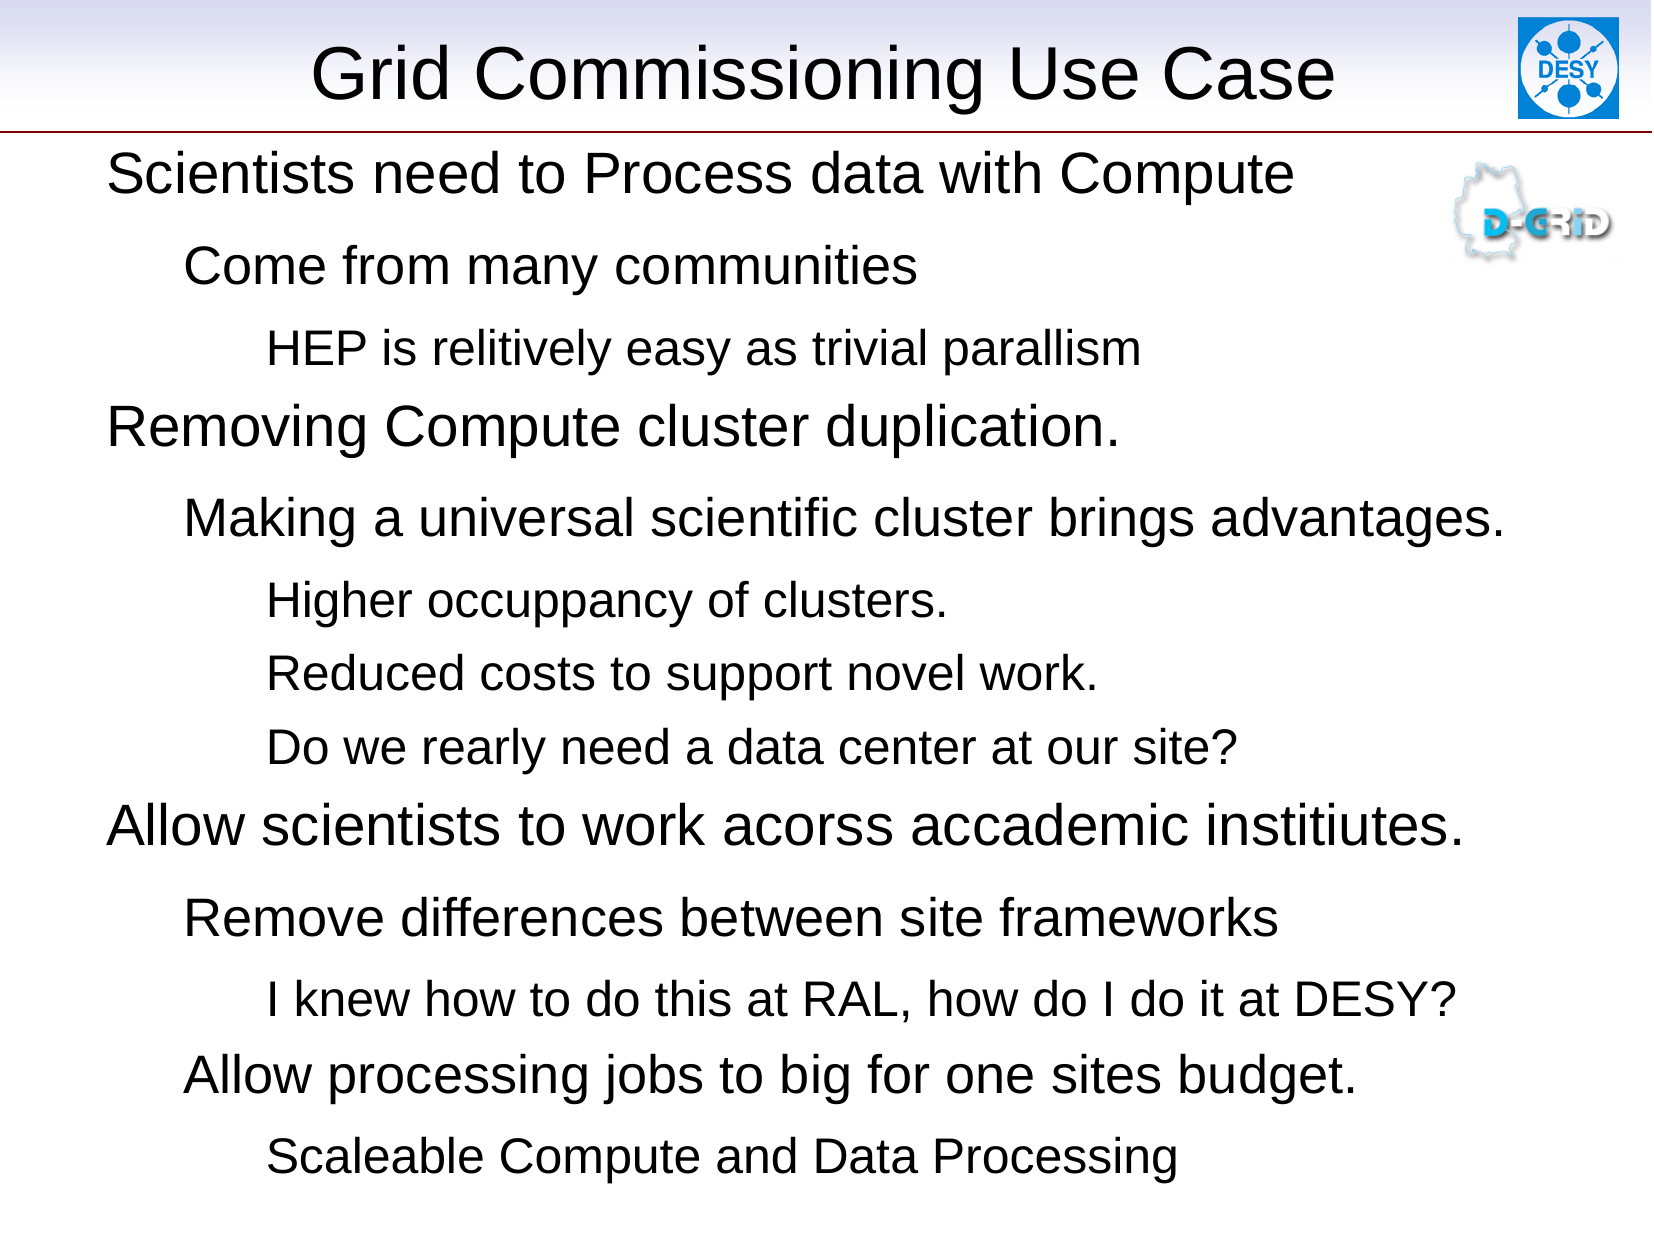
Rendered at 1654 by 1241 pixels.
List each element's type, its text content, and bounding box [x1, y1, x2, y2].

title Grid Commissioning Use Case [82, 7, 1565, 141]
picture [1577, 147, 1646, 266]
picture [1565, 17, 1619, 119]
list Scientists need to Process data with Compute Come from many communities HEP is relitively easy as trivial parallism Removing Compute cluster duplication. Making a universal scientific cluster brings advantages. Higher occuppancy of clusters. Reduced costs to support novel work. Do we rearly need a data center at our site? Allow scientists to work acorss accademic institiutes. Remove differences between site frameworks I knew how to do this at RAL, how do I do it at DESY? Allow processing jobs to big for one sites budget. Scaleable Compute and Data Processing [88, 141, 1577, 1185]
